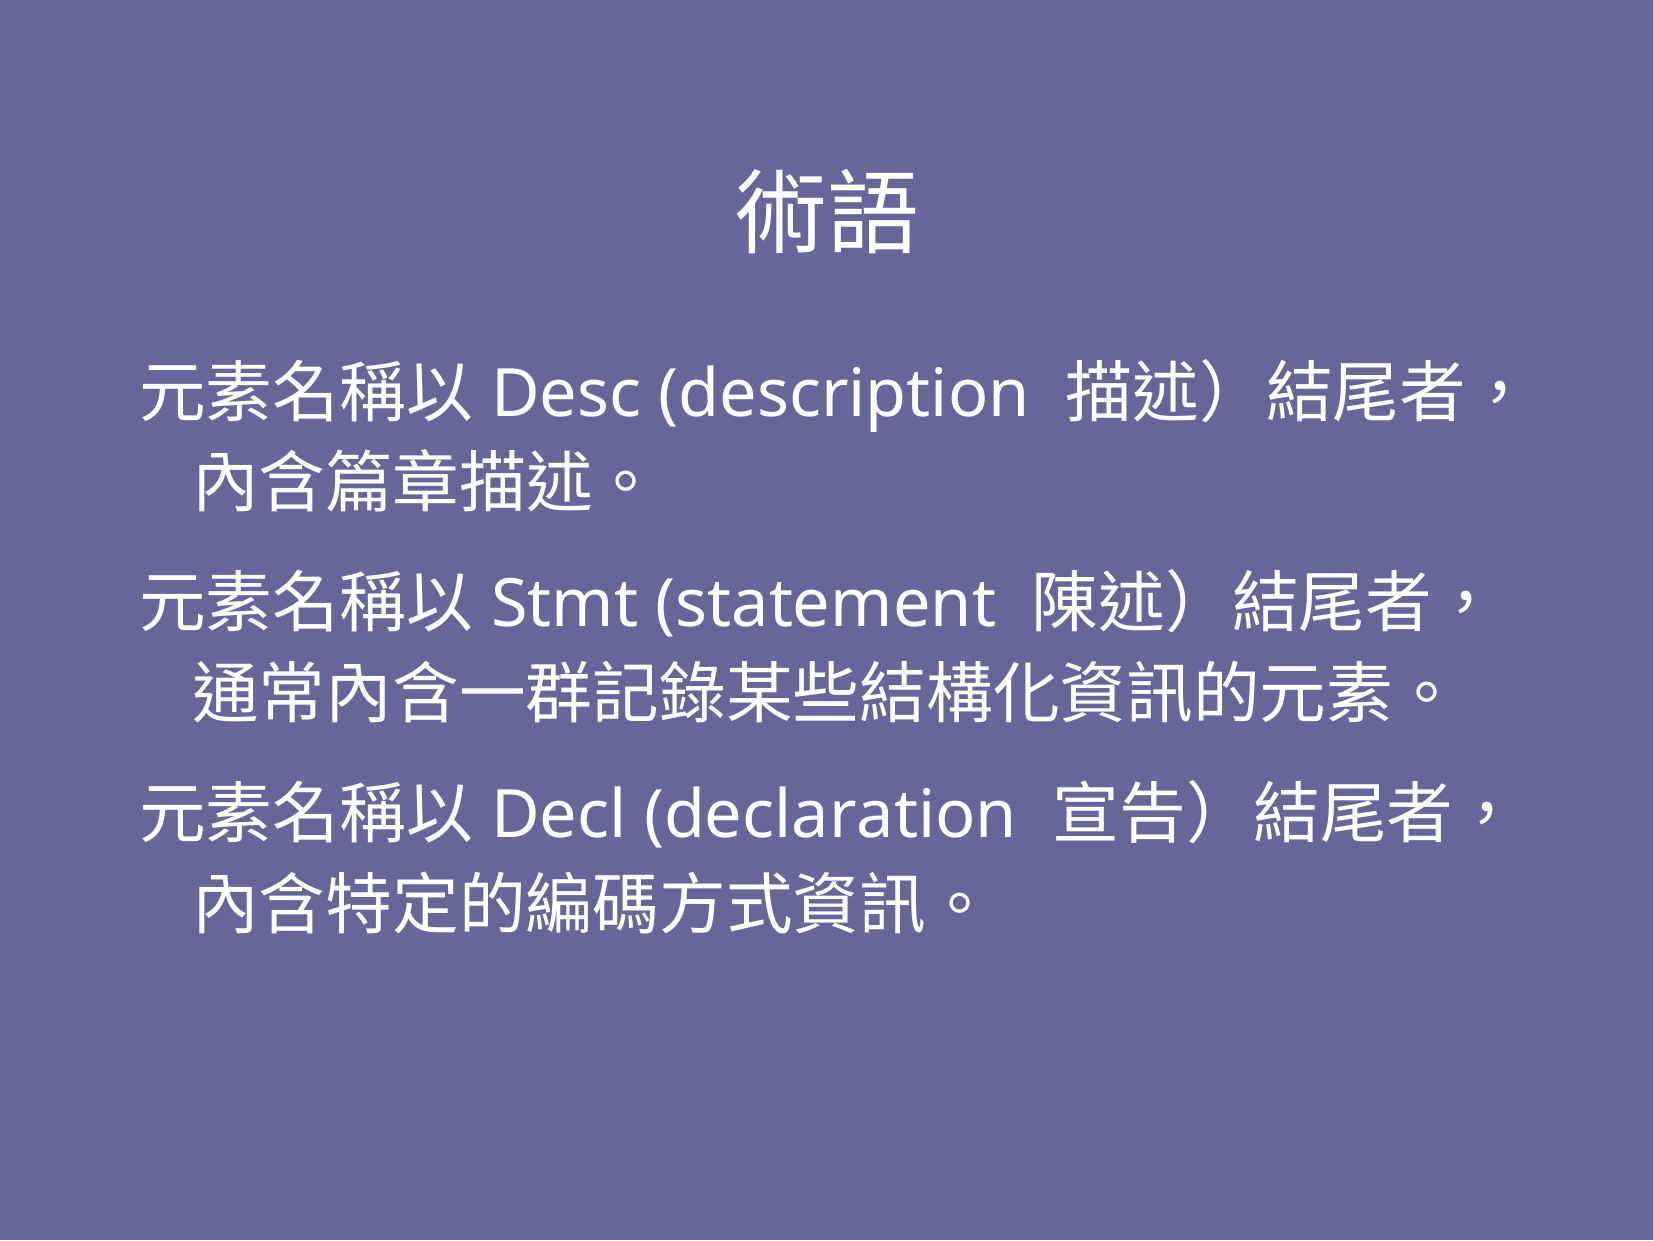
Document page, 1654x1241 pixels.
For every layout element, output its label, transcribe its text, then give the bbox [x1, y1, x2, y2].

list 元素名稱以Desc (description 描述）結尾者，內含篇章描述。 元素名稱以Stmt (statement 陳述）結尾者，通常內含一群記錄某些結構化資訊的元素。 元素名稱以Decl (declaration 宣告）結尾者，內含特定的編碼方式資訊。 [121, 344, 1534, 1127]
title 術語 [121, 102, 1534, 310]
